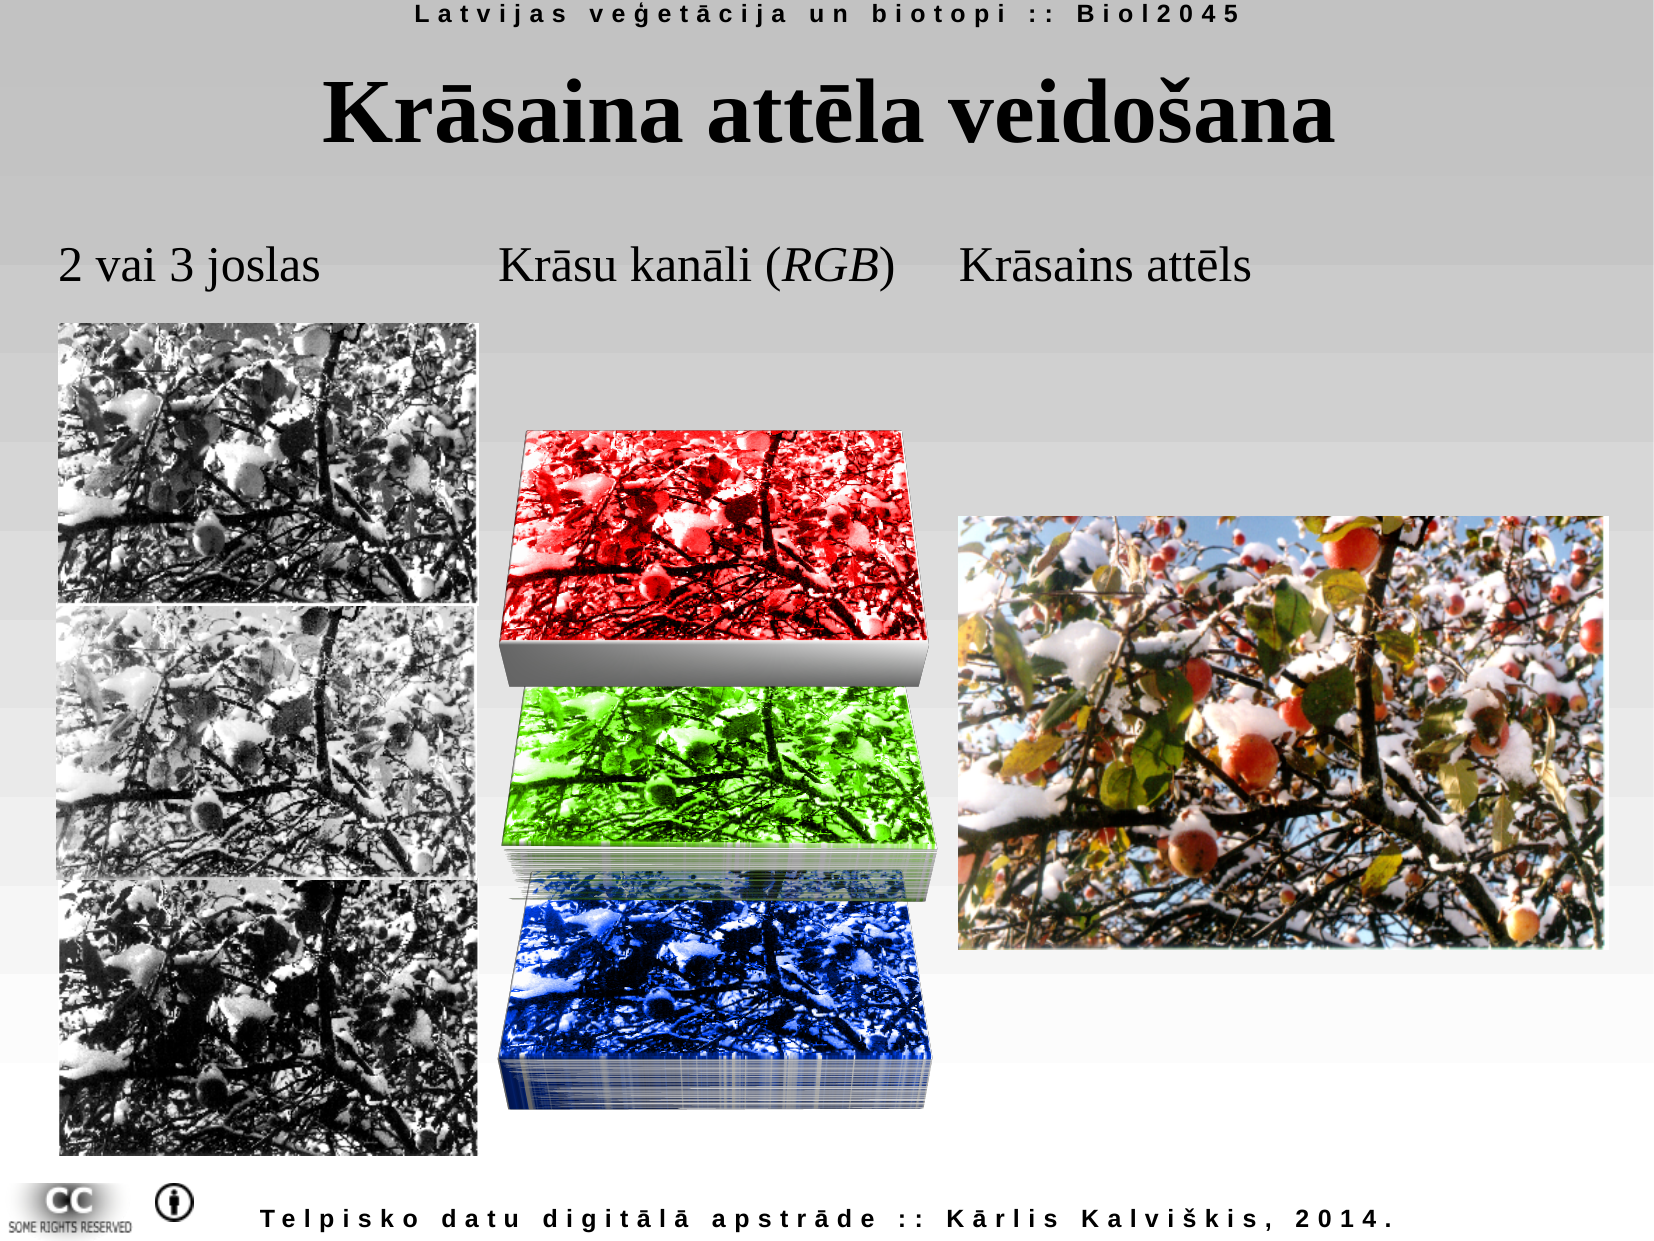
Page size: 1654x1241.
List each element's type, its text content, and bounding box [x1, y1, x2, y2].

picture [0, 0, 1654, 1241]
text_box 2 vai 3 joslas [58, 236, 322, 293]
text_box Krāsu kanāli (RGB) [498, 236, 896, 293]
text_box Krāsains attēls [958, 236, 1253, 293]
title Krāsaina attēla veidošana [34, 61, 1626, 296]
